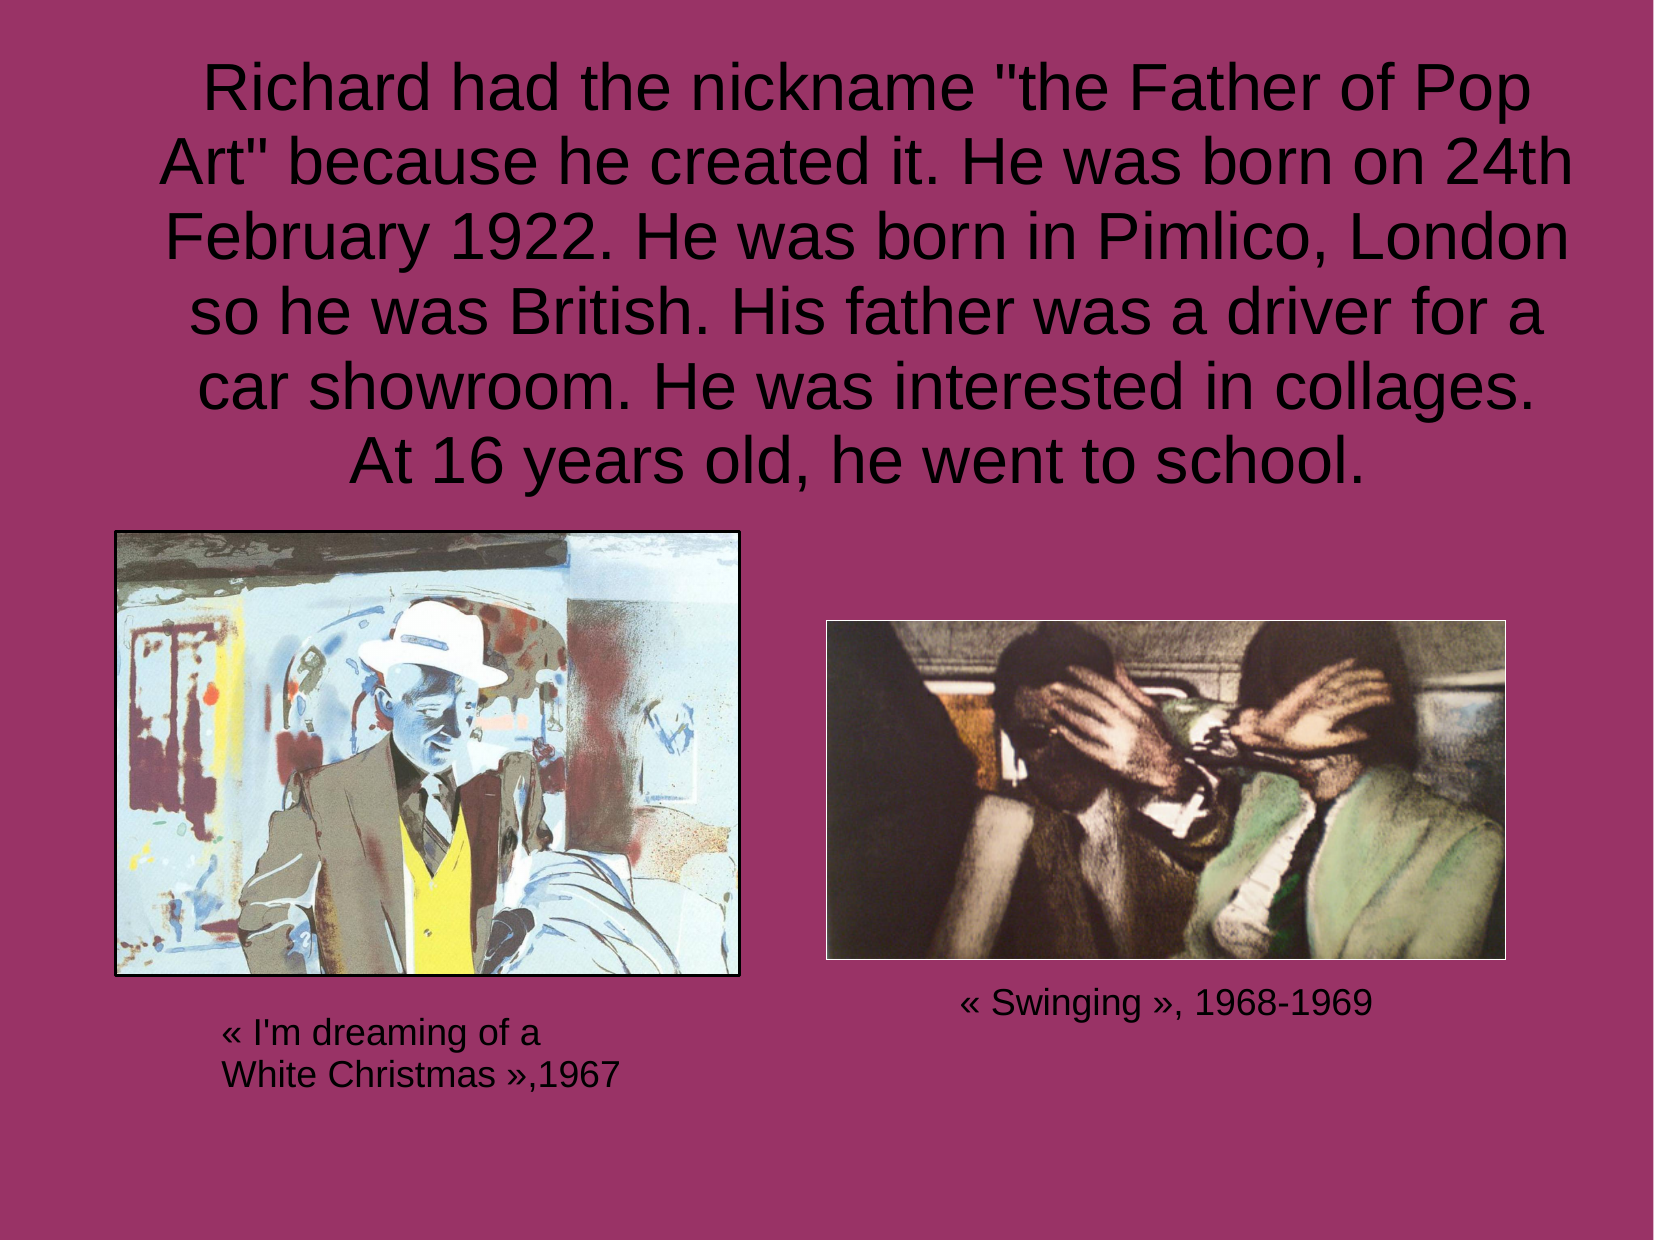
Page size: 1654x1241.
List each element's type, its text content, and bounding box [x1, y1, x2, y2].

text_box « Swinging », 1968-1969 [944, 974, 1418, 1074]
picture [116, 533, 739, 975]
picture [826, 620, 1506, 960]
list Richard had the nickname "the Father of Pop Art" because he created it. He was born on 24th February 1922. He was born in Pimlico, London so he was British. His father was a driver for a car showroom. He was interested in collages. At 16 years old, he went to school. [88, 49, 1577, 798]
text_box « I'm dreaming of a White Christmas »,1967 [206, 1003, 650, 1169]
